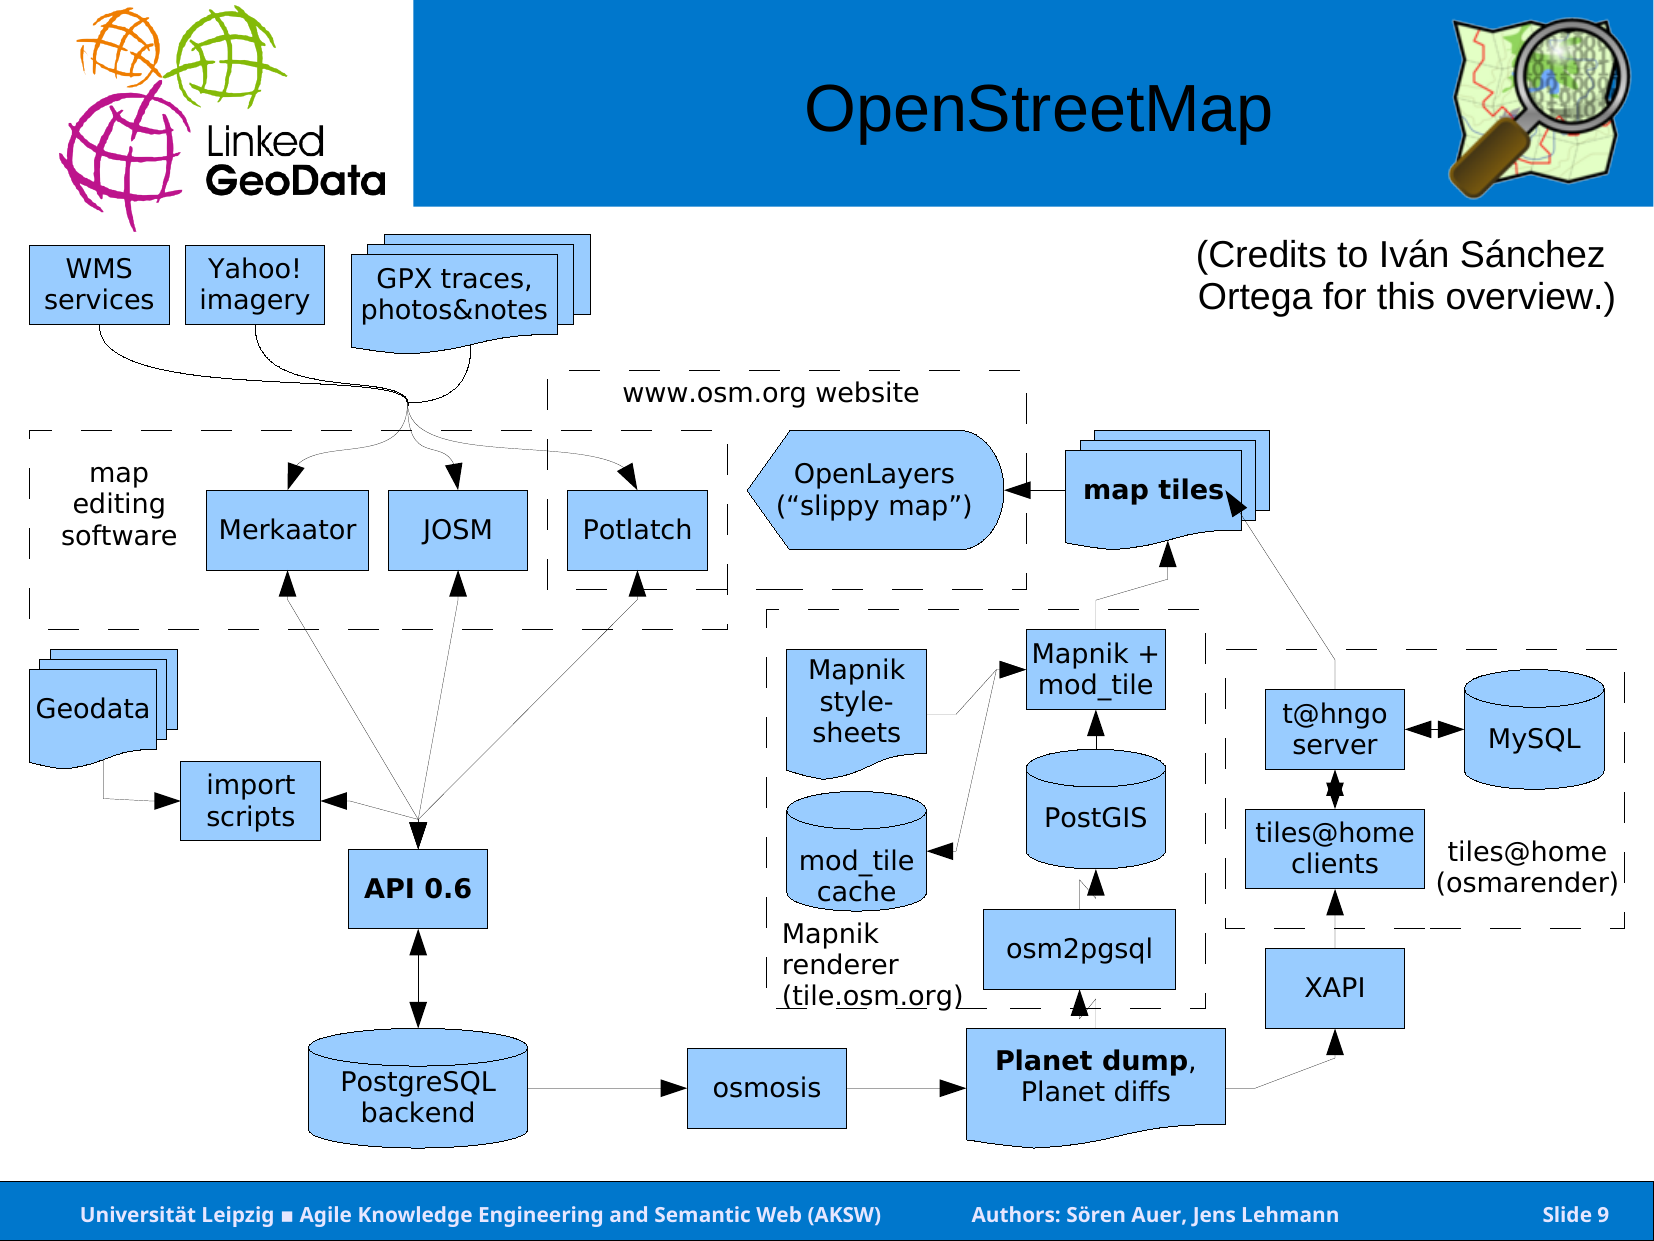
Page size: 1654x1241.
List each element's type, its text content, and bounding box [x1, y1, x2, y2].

text_box Mapnik style- sheets [786, 649, 927, 780]
text_box tiles@home (osmarender) [1412, 829, 1642, 907]
text_box import scripts [180, 761, 321, 841]
text_box (Credits to Iván Sánchez Ortega for this overview.) [1181, 226, 1632, 393]
text_box PostgreSQL backend [308, 1028, 528, 1149]
text_box GPX traces, photos&notes [351, 234, 591, 354]
text_box MySQL [1464, 669, 1605, 790]
text_box osmosis [687, 1048, 847, 1129]
text_box tiles@home clients [1245, 809, 1425, 889]
text_box Mapnik + mod_tile [1026, 629, 1166, 710]
picture [1446, 13, 1635, 201]
text_box OpenLayers (“slippy map”) [747, 430, 1004, 550]
text_box Merkaator [206, 490, 369, 571]
text_box PostGIS [1026, 749, 1166, 869]
text_box API 0.6 [348, 849, 488, 929]
text_box JOSM [388, 490, 528, 571]
text_box map tiles [1065, 430, 1270, 550]
text_box WMS services [29, 245, 170, 325]
text_box map editing software [29, 450, 209, 559]
text_box XAPI [1265, 948, 1405, 1029]
text_box Geodata [29, 649, 178, 769]
text_box Planet dump, Planet diffs [966, 1028, 1226, 1149]
text_box Potlatch [567, 490, 708, 571]
text_box osm2pgsql [983, 909, 1176, 990]
text_box Mapnik renderer (tile.osm.org) [767, 911, 1007, 1020]
text_box t@hngo server [1265, 689, 1405, 770]
title OpenStreetMap [442, 46, 1446, 170]
text_box Yahoo! imagery [185, 245, 325, 325]
text_box mod_tile cache [786, 791, 927, 911]
text_box www.osm.org website [607, 370, 947, 421]
picture [59, 5, 385, 232]
